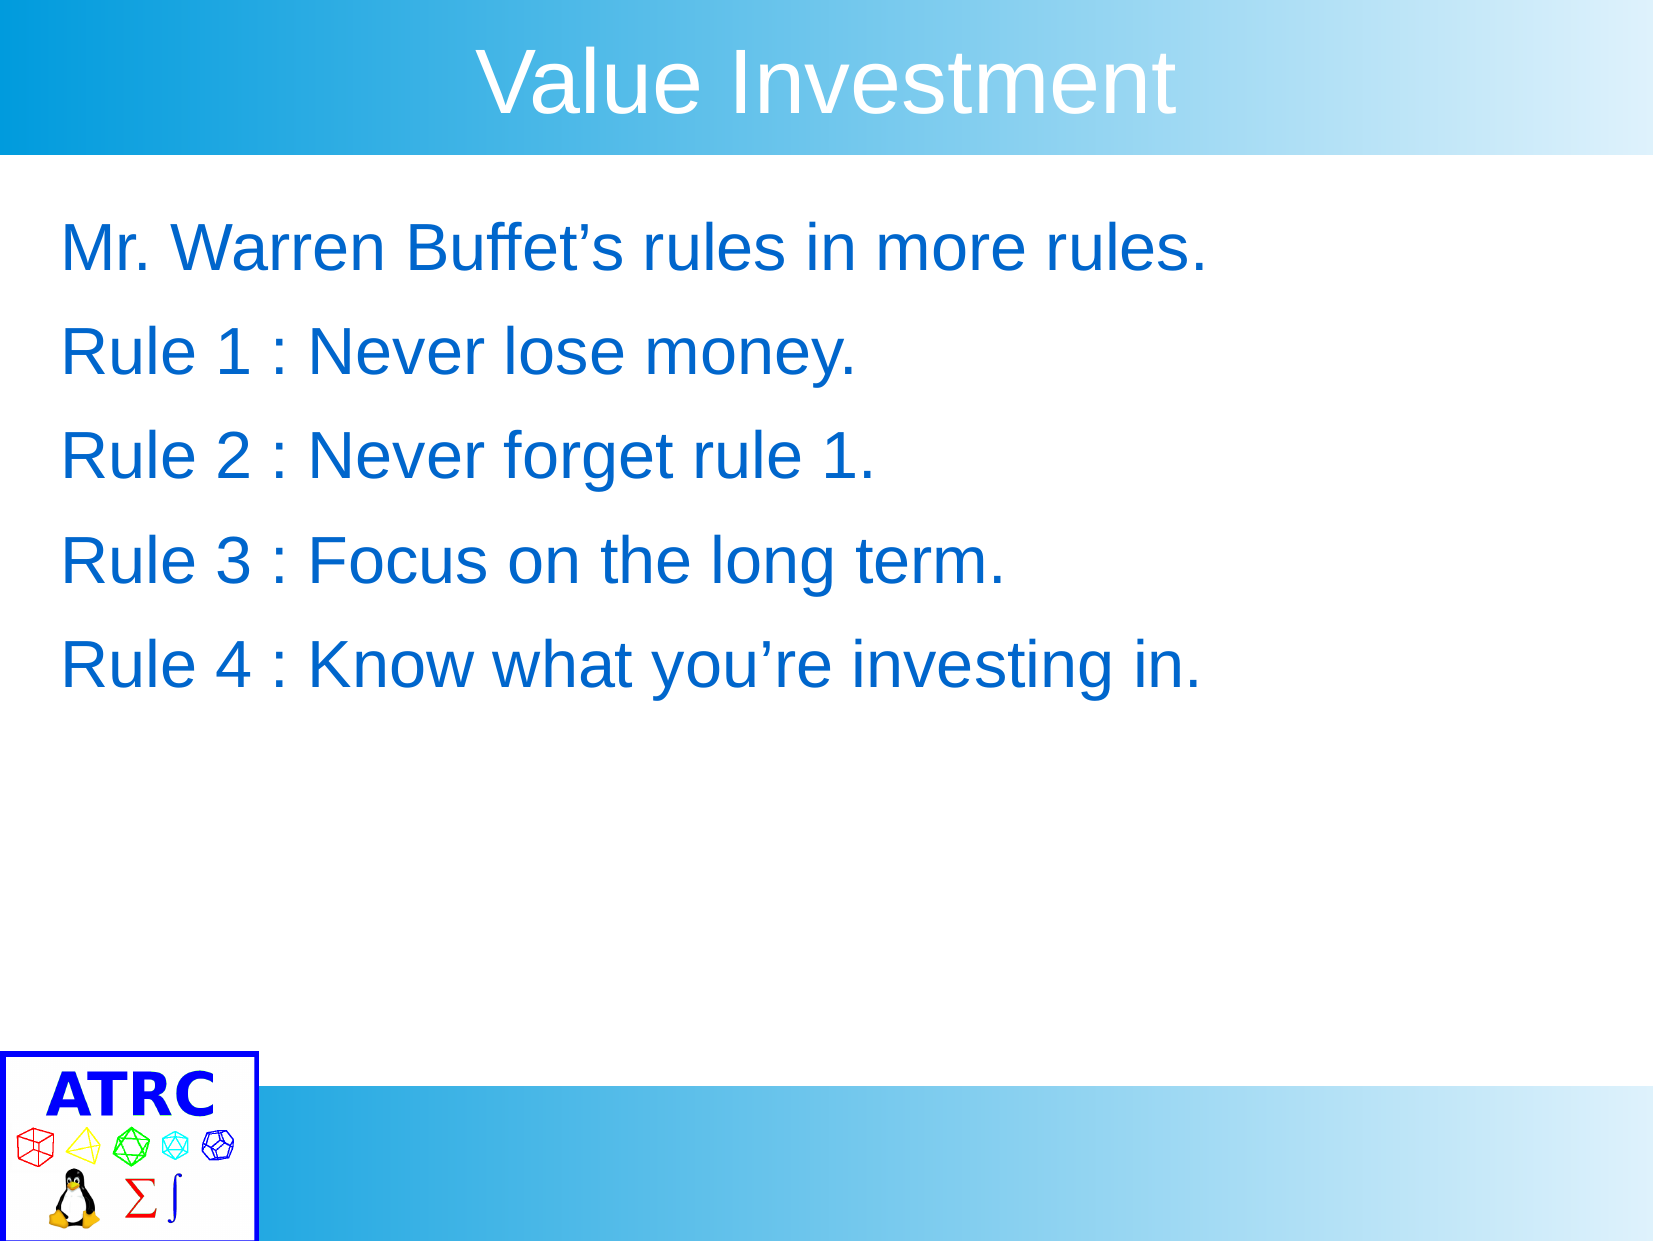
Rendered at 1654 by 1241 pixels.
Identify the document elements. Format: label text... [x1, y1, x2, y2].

title Value Investment [82, 30, 1571, 135]
picture [0, 1051, 259, 1241]
list Mr. Warren Buffet’s rules in more rules. Rule 1 : Never lose money. Rule 2 : Never forget rule 1. Rule 3 : Focus on the long term. Rule 4 : Know what you’re investing in. [60, 210, 1549, 930]
